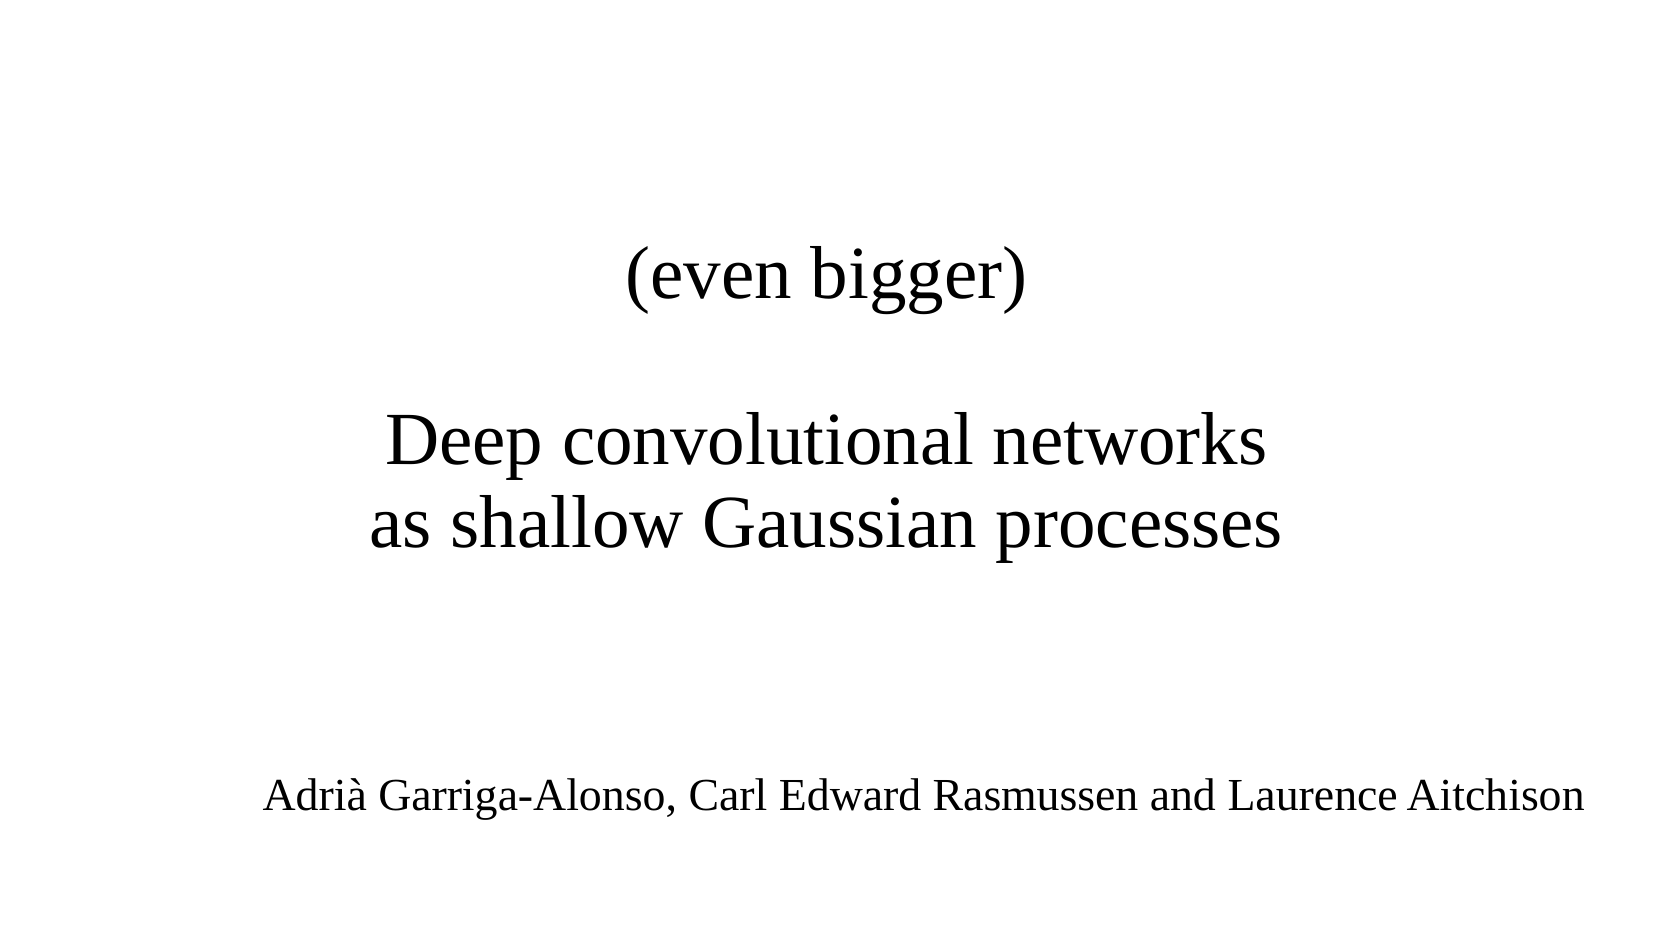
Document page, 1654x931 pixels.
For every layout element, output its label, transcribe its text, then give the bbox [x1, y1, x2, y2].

text_box Adrià Garriga-Alonso, Carl Edward Rasmussen and Laurence Aitchison [248, 761, 1654, 879]
text_box (even bigger) Deep convolutional networks as shallow Gaussian processes [0, 224, 1654, 642]
